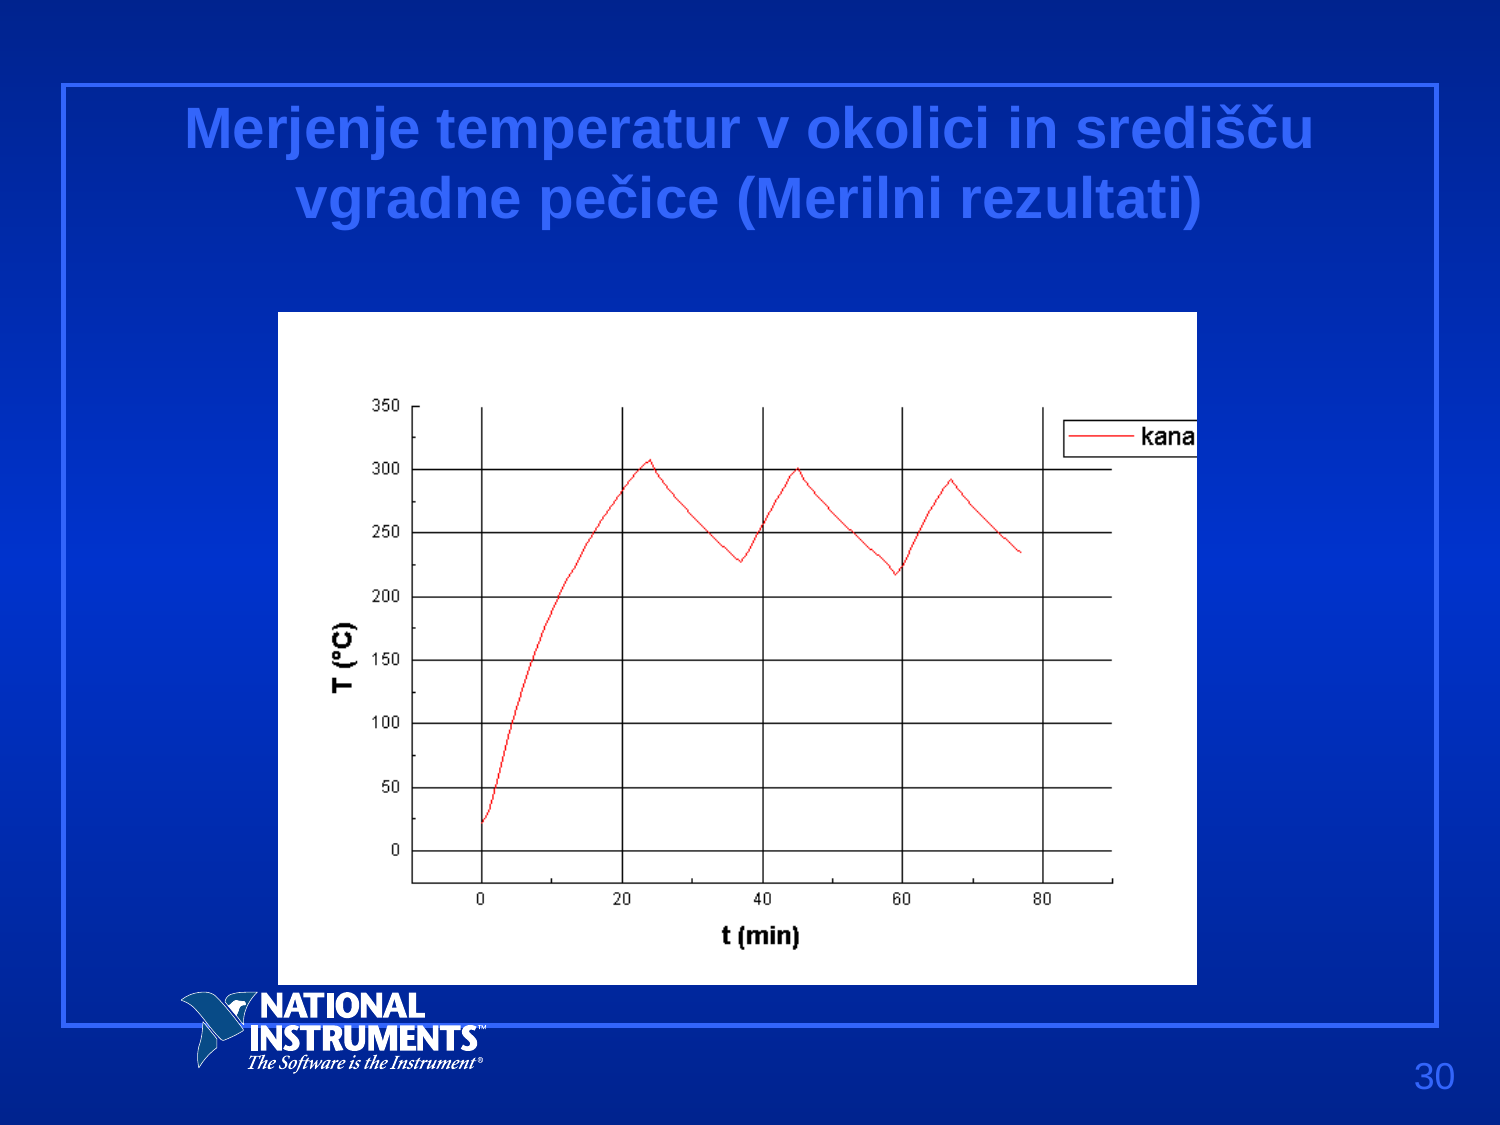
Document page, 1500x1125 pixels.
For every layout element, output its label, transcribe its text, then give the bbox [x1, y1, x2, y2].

chart [278, 312, 1197, 985]
title Merjenje temperatur v okolici in središču vgradne pečice (Merilni rezultati) [83, 82, 1417, 238]
